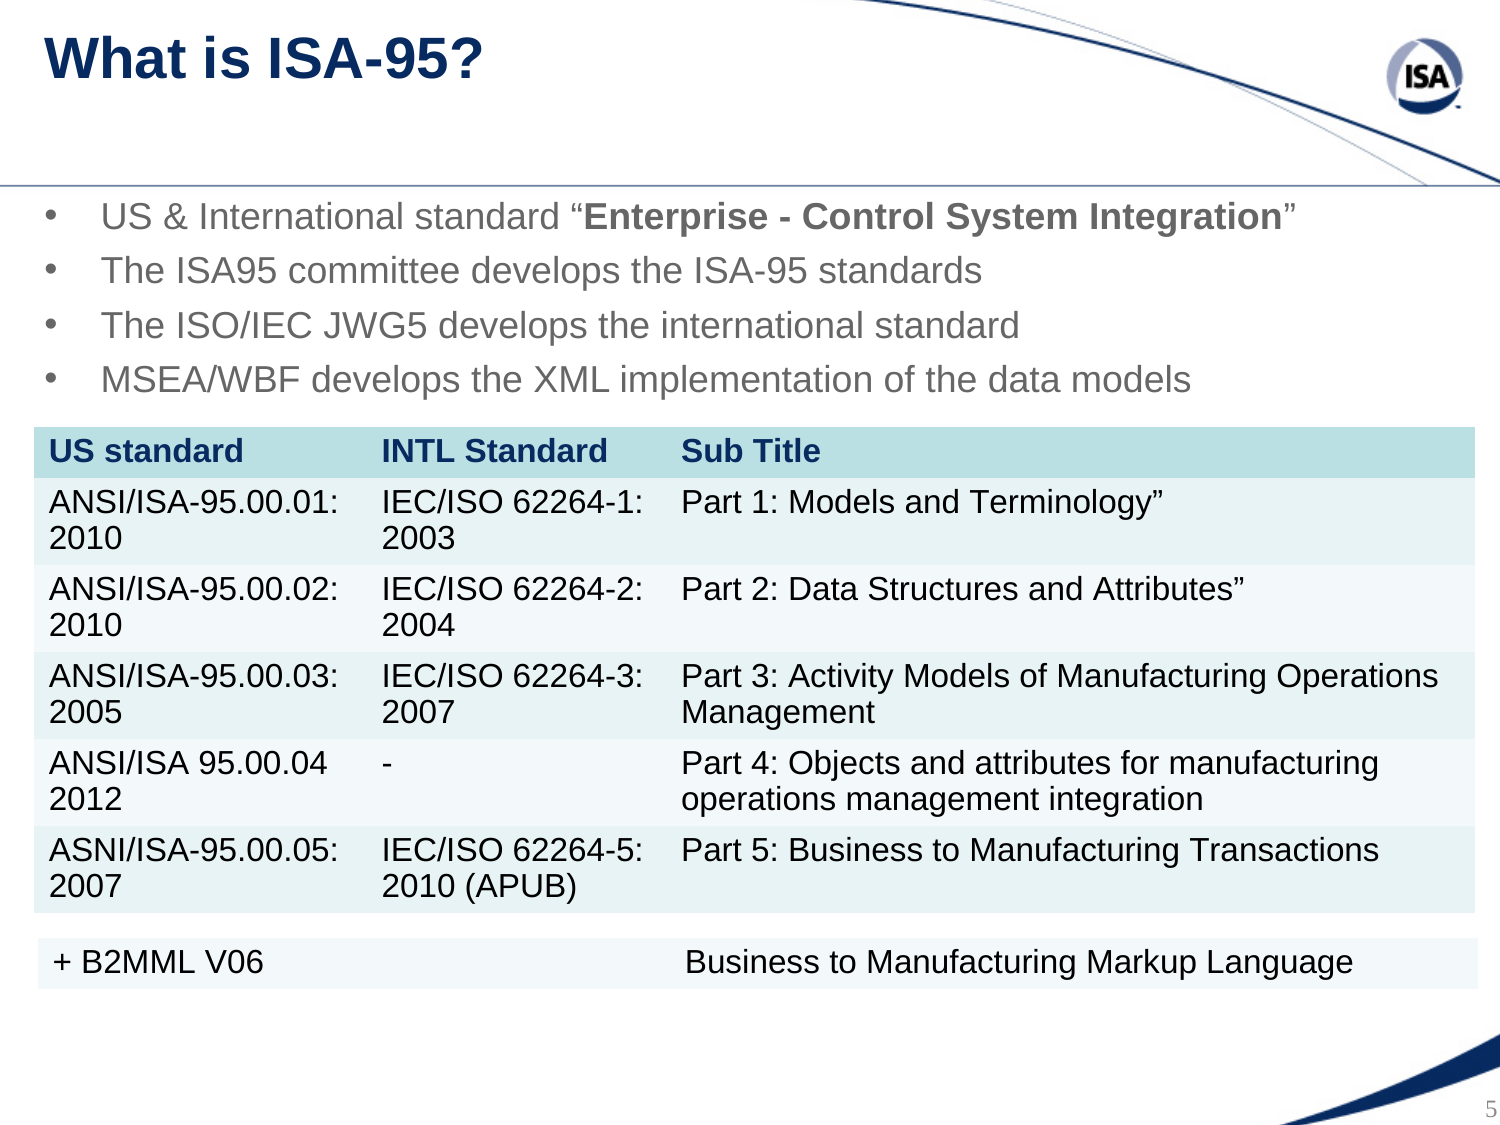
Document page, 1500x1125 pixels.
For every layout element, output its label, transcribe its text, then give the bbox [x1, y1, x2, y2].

table_cell ASNI/ISA-95.00.05: 2007 [34, 826, 367, 913]
table_cell ANSI/ISA-95.00.03: 2005 [34, 652, 367, 739]
table_header US standard [34, 427, 367, 478]
table_header Business to Manufacturing Markup Language [670, 938, 1478, 989]
list US & International standard “Enterprise - Control System Integration” The ISA95 committee develops the ISA-95 standards The ISO/IEC JWG5 develops the international standard MSEA/WBF develops the XML implementation of the data models [29, 184, 1471, 574]
table_cell - [367, 739, 666, 826]
table_cell Part 5: Business to Manufacturing Transactions [666, 826, 1475, 913]
picture [0, 0, 1500, 1125]
table_cell Part 3: Activity Models of Manufacturing Operations Management [666, 652, 1475, 739]
table_cell Part 2: Data Structures and Attributes” [666, 565, 1475, 652]
table_header + B2MML V06 [38, 938, 670, 989]
table_cell ANSI/ISA 95.00.04 2012 [34, 739, 367, 826]
table_header INTL Standard [367, 427, 666, 478]
table_cell IEC/ISO 62264-2: 2004 [367, 565, 666, 652]
table_cell IEC/ISO 62264-5: 2010 (APUB) [367, 826, 666, 913]
table_header Sub Title [666, 427, 1475, 478]
table_cell ANSI/ISA-95.00.01: 2010 [34, 478, 367, 565]
title What is ISA-95? [29, 12, 1471, 138]
table_cell Part 1: Models and Terminology” [666, 478, 1475, 565]
table_cell IEC/ISO 62264-3: 2007 [367, 652, 666, 739]
table_cell ANSI/ISA-95.00.02: 2010 [34, 565, 367, 652]
table_cell IEC/ISO 62264-1: 2003 [367, 478, 666, 565]
table_cell Part 4: Objects and attributes for manufacturing operations management integration [666, 739, 1475, 826]
